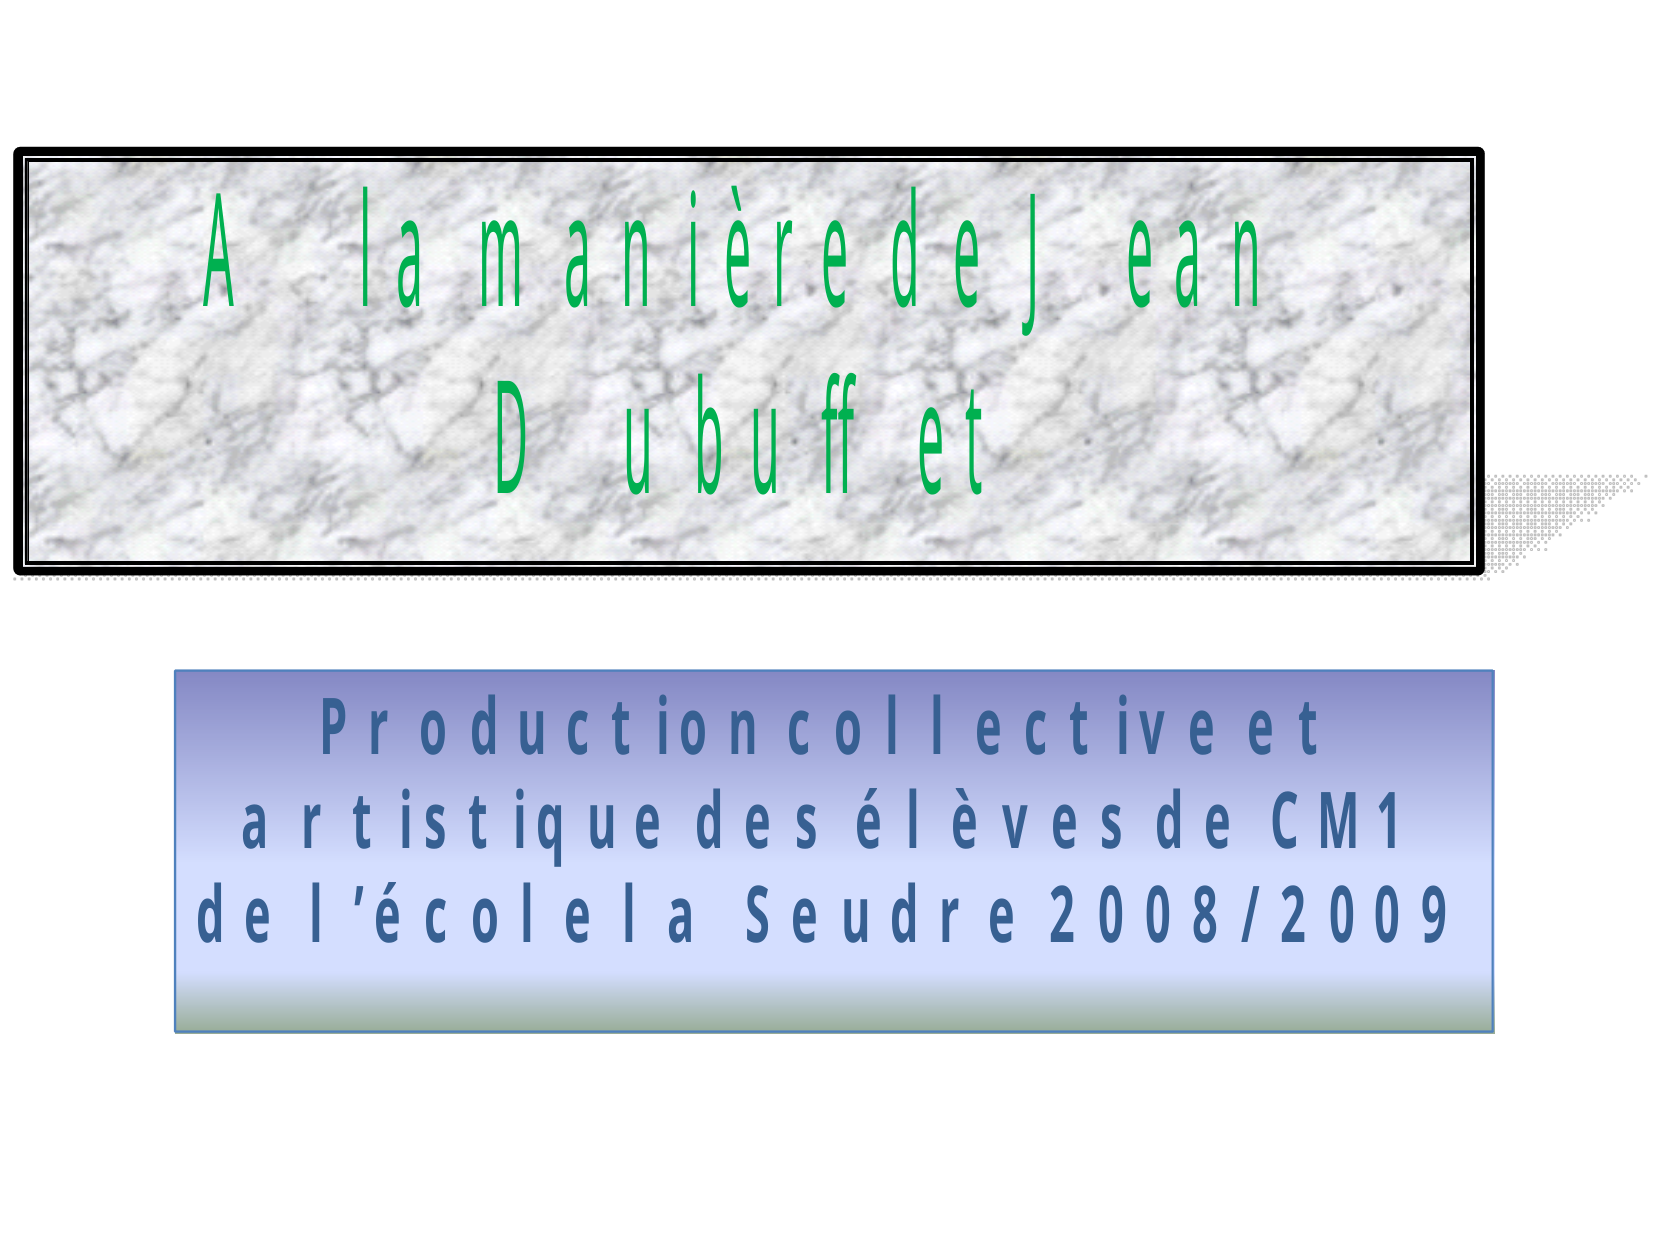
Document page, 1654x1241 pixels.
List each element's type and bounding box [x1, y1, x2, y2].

picture [147, 655, 1519, 1034]
picture [0, 126, 1654, 591]
